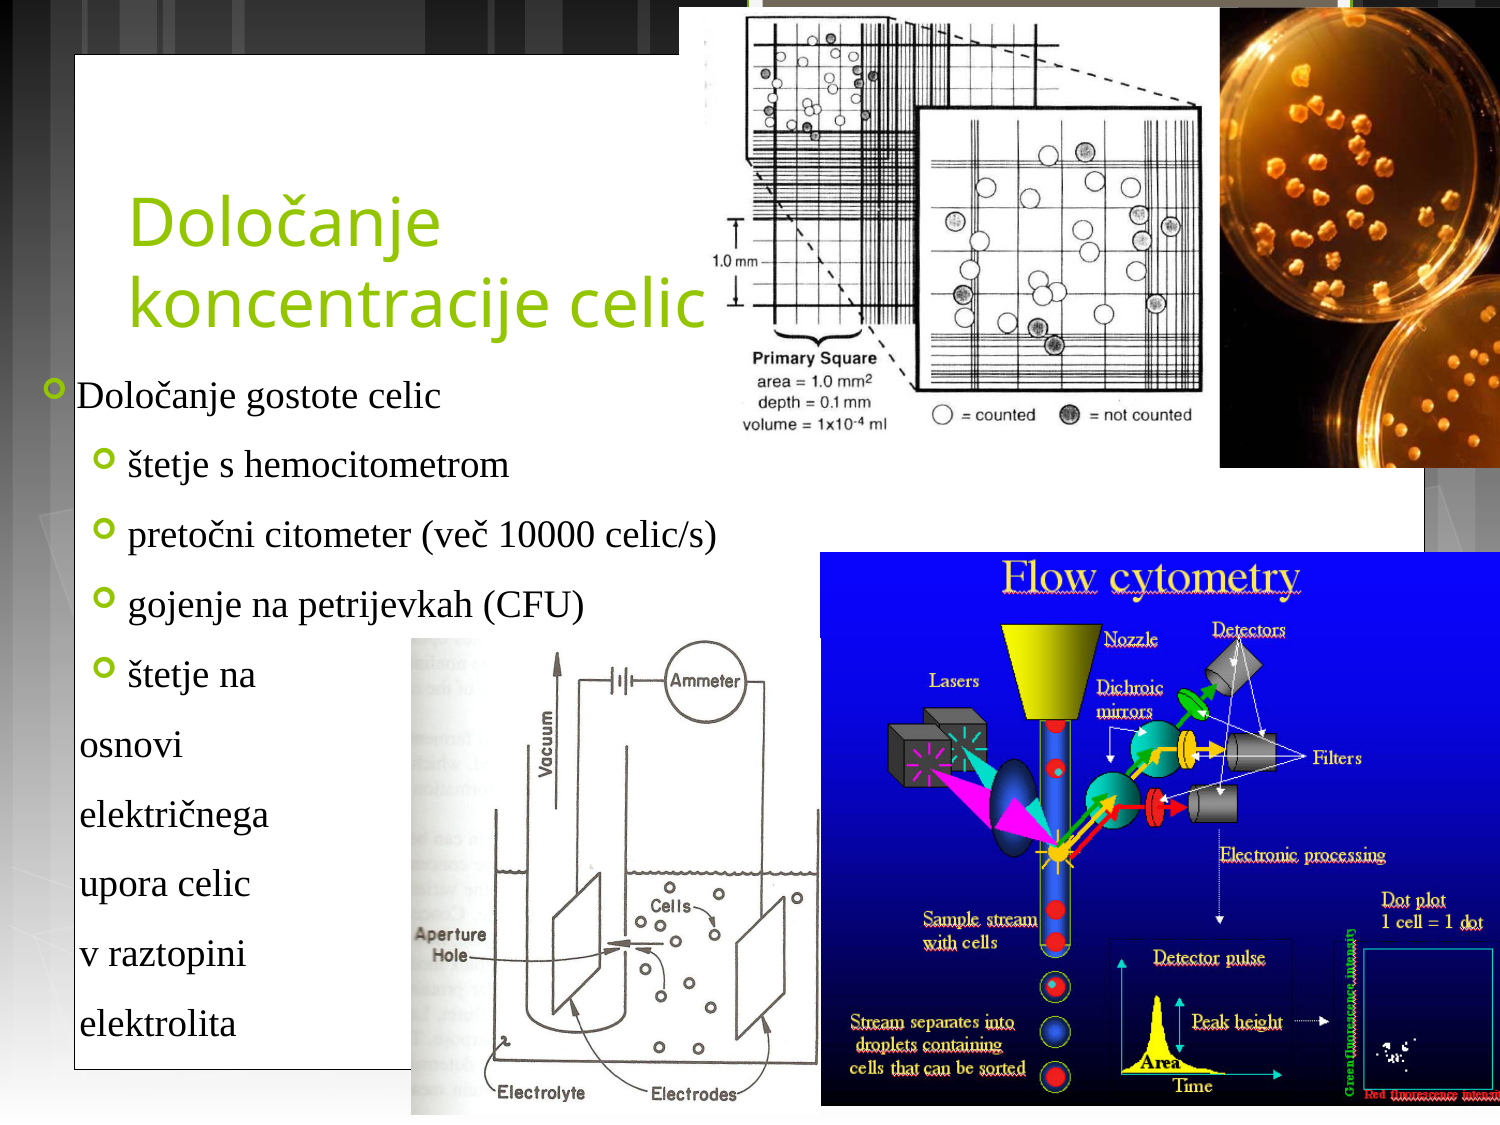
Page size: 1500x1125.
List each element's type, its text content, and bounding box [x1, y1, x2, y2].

title Določanje koncentracije celic [112, 160, 727, 349]
list Določanje gostote celic štetje s hemocitometrom pretočni citometer (več 10000 celic/s) gojenje na petrijevkah (CFU) štetje na osnovi električnega upora celic v raztopini elektrolita [17, 361, 1130, 1059]
picture [679, 7, 1500, 468]
picture [411, 552, 1500, 1115]
